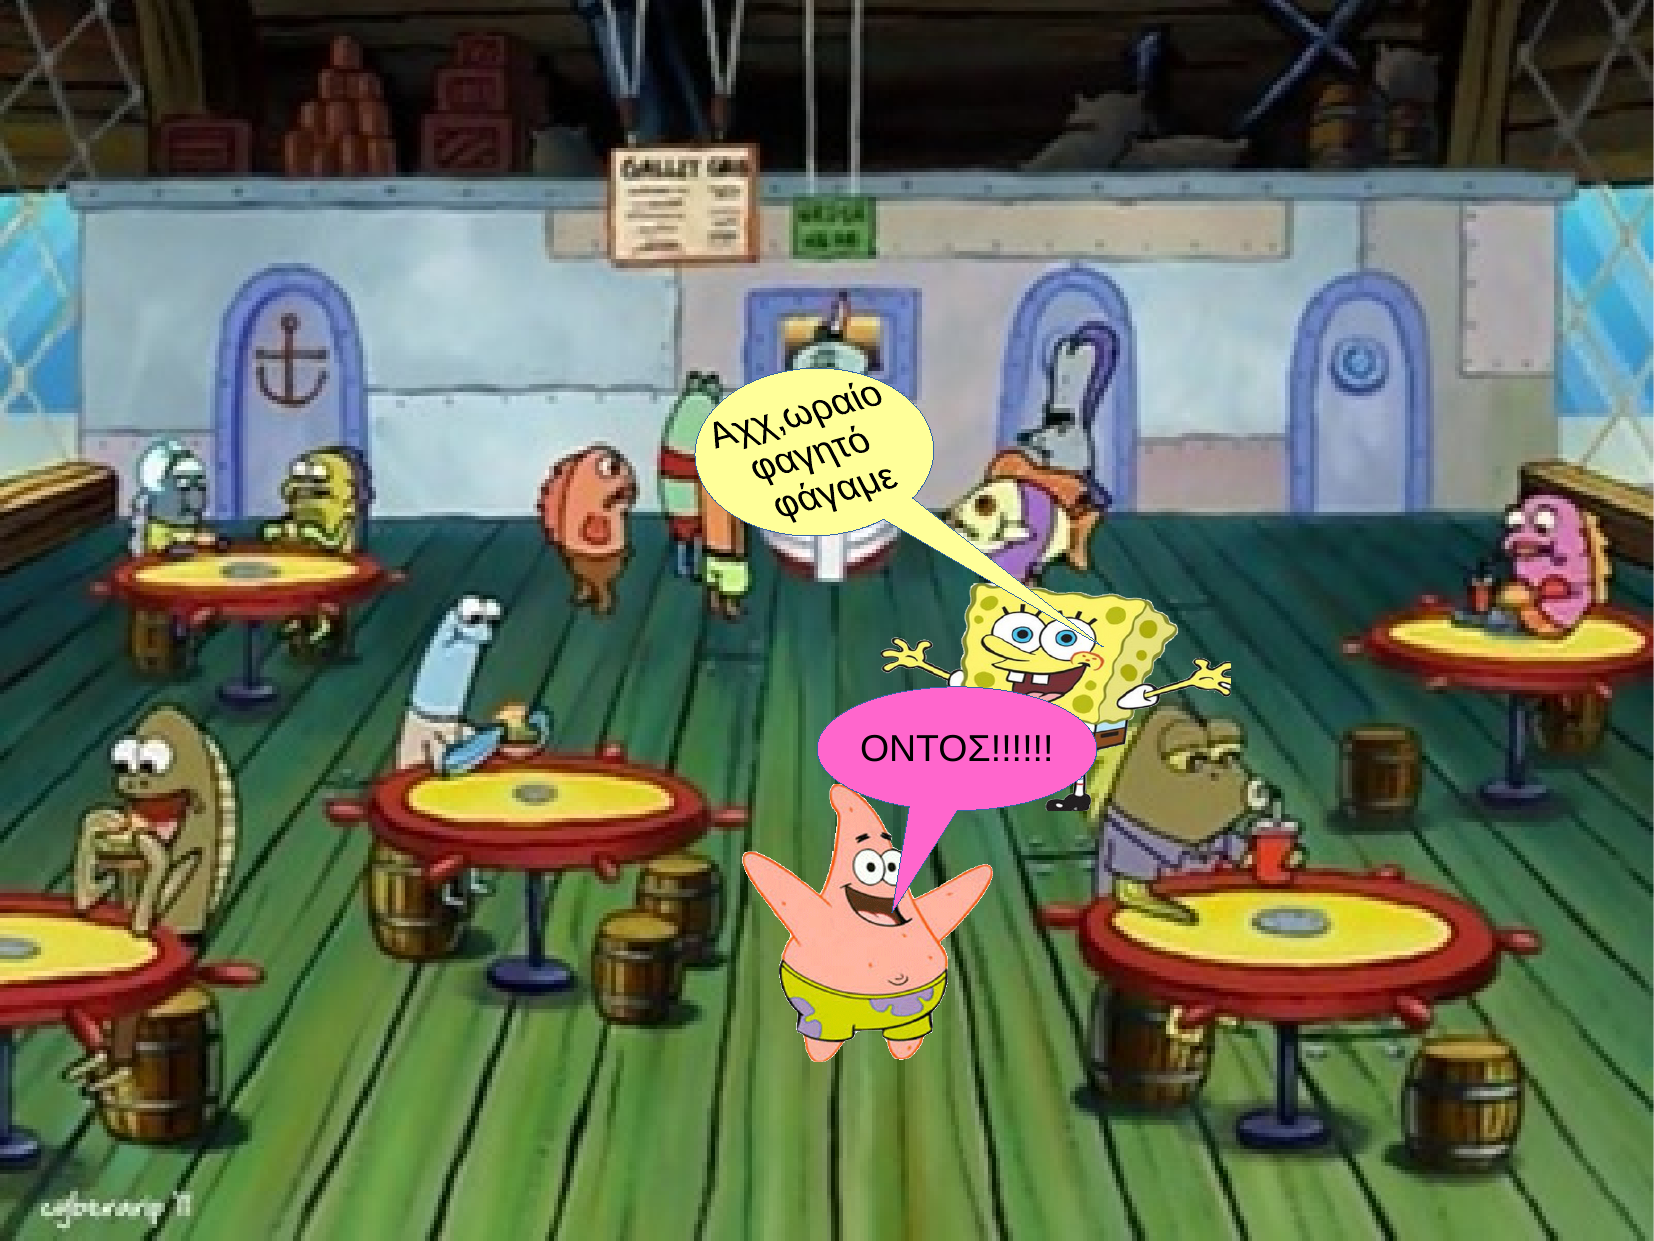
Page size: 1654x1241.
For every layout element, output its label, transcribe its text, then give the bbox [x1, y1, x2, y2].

picture [0, 0, 1654, 1241]
text_box ΟΝΤΟΣ!!!!!! [817, 686, 1097, 913]
text_box Aχχ,ωραίο φαγητό φάγαμε [694, 368, 1104, 647]
